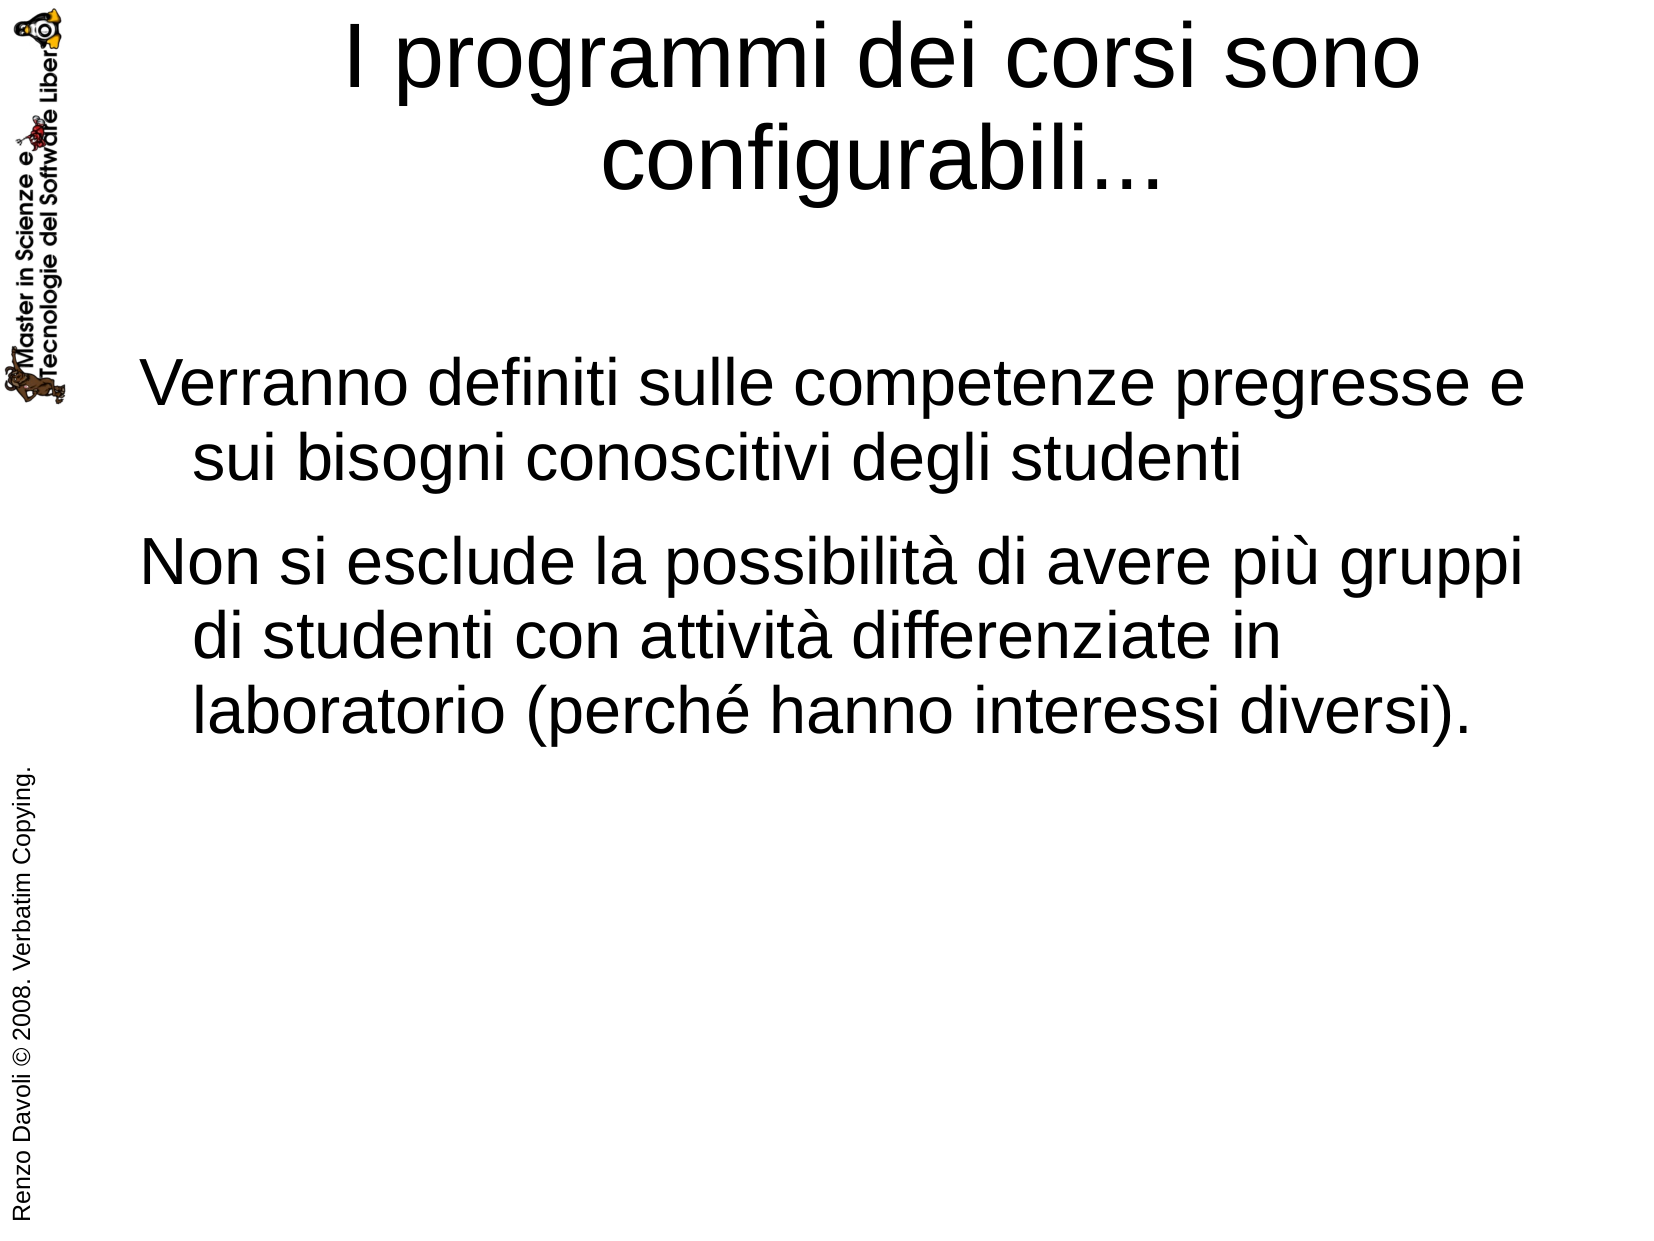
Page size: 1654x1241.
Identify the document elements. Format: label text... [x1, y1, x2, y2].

title I programmi dei corsi sono configurabili... [177, 3, 1590, 211]
picture [1, 2, 69, 413]
list Verranno definiti sulle competenze pregresse e sui bisogni conoscitivi degli studenti Non si esclude la possibilità di avere più gruppi di studenti con attività differenziate in laboratorio (perché hanno interessi diversi). [121, 344, 1534, 1127]
